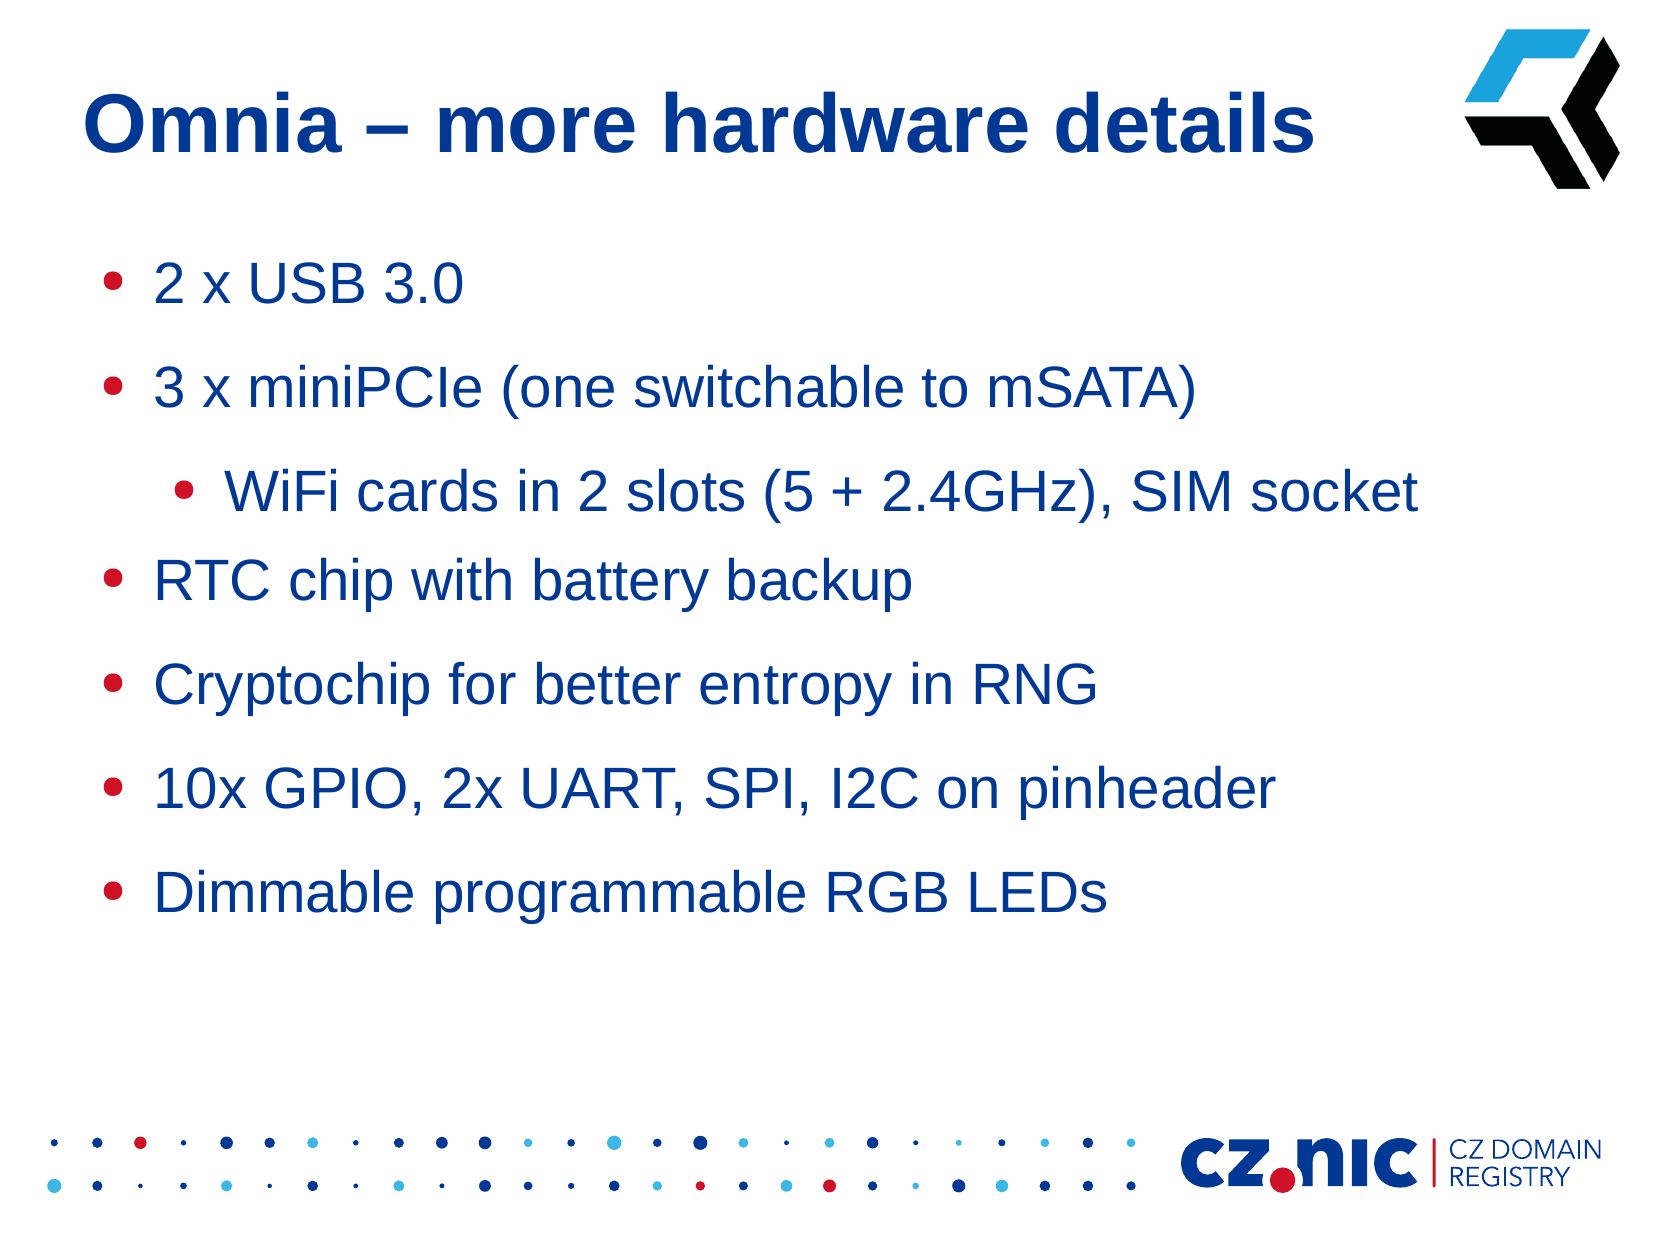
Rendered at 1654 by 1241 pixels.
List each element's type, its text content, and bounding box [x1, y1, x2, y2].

list 2 x USB 3.0 3 x miniPCIe (one switchable to mSATA) WiFi cards in 2 slots (5 + 2.4GHz), SIM socket RTC chip with battery backup Cryptochip for better entropy in RNG 10x GPIO, 2x UART, SPI, I2C on pinheader Dimmable programmable RGB LEDs [82, 250, 1571, 1087]
picture [1464, 29, 1620, 190]
title Omnia – more hardware details [82, 70, 1464, 178]
